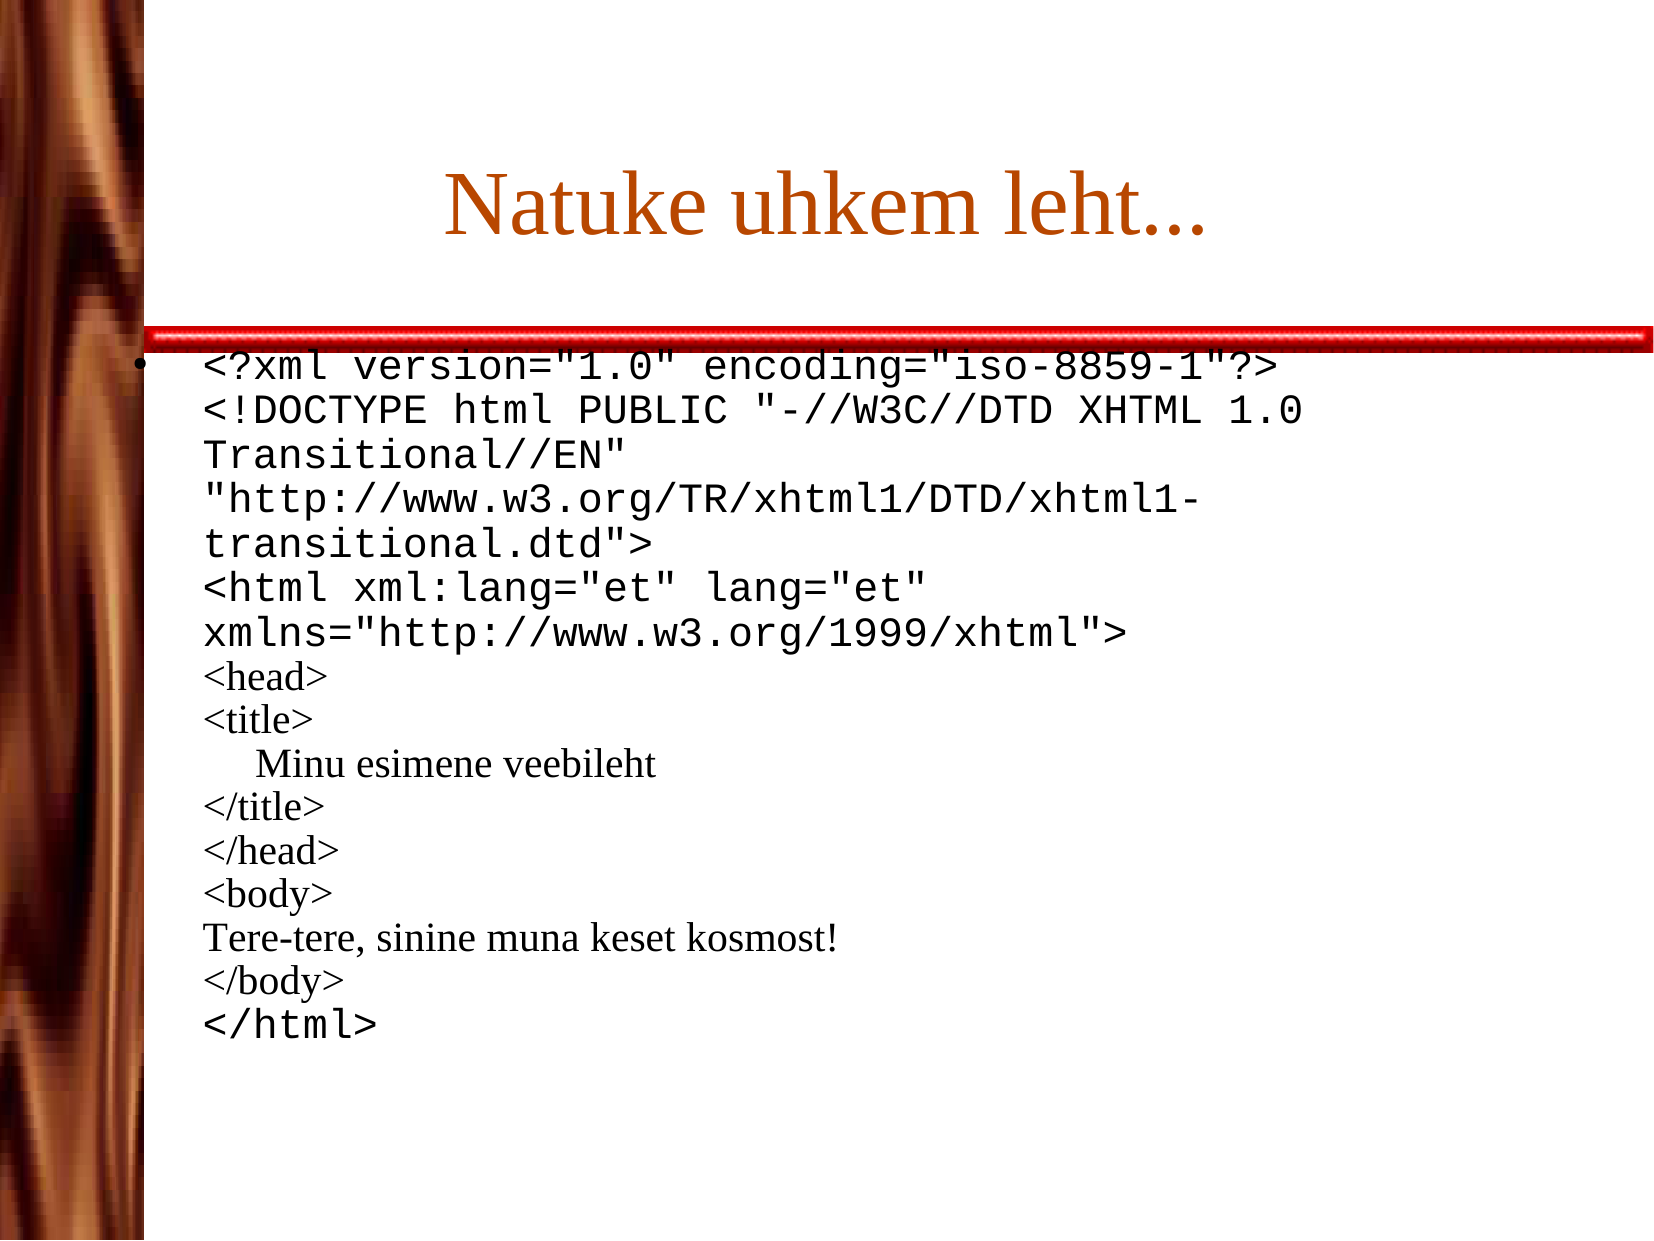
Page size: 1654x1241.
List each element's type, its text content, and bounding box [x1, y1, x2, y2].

picture [0, 0, 1654, 1240]
title Natuke uhkem leht... [121, 100, 1533, 312]
list <?xml version="1.0" encoding="iso-8859-1"?> <!DOCTYPE html PUBLIC "-//W3C//DTD XHTML 1.0 Transitional//EN" "http://www.w3.org/TR/xhtml1/DTD/xhtml1-transitional.dtd"> <html xml:lang="et" lang="et" xmlns="http://www.w3.org/1999/xhtml"> <head> <title> Minu esimene veebileht </title> </head> <body> Tere-tere, sinine muna keset kosmost! </body> </html> [121, 344, 1533, 1145]
